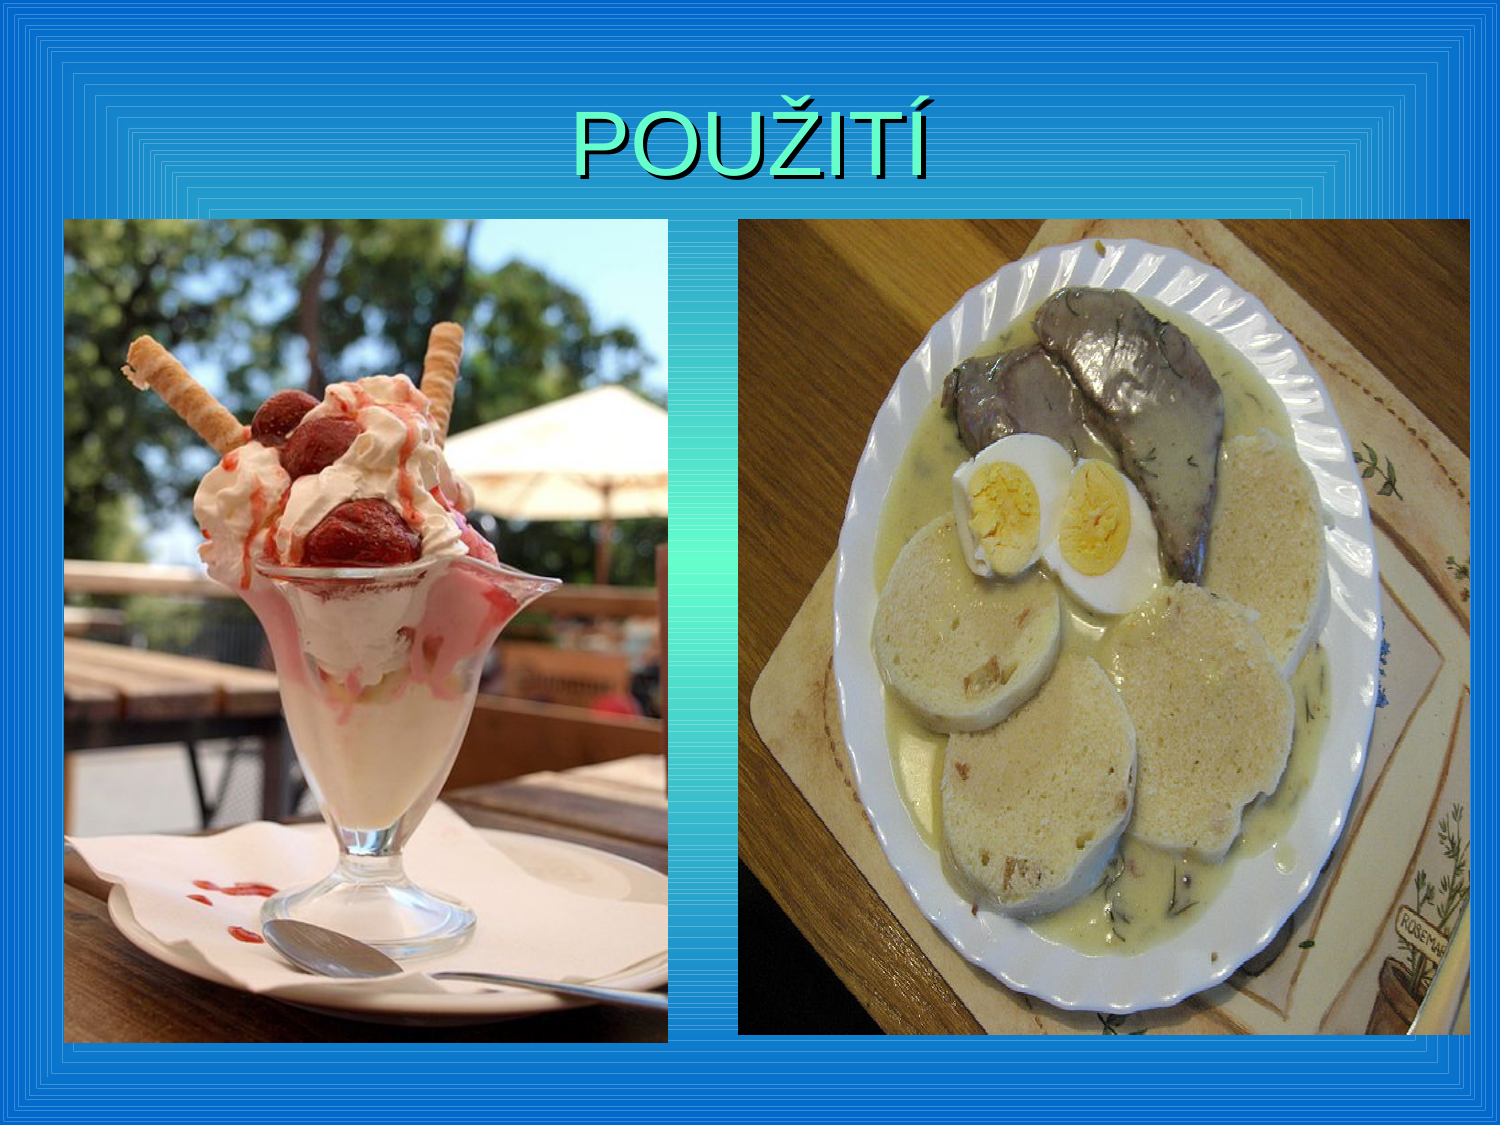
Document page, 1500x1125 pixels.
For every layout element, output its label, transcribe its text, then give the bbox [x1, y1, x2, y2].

picture [738, 219, 1470, 1035]
title POUŽITÍ [75, 45, 1426, 233]
picture [64, 219, 668, 1043]
